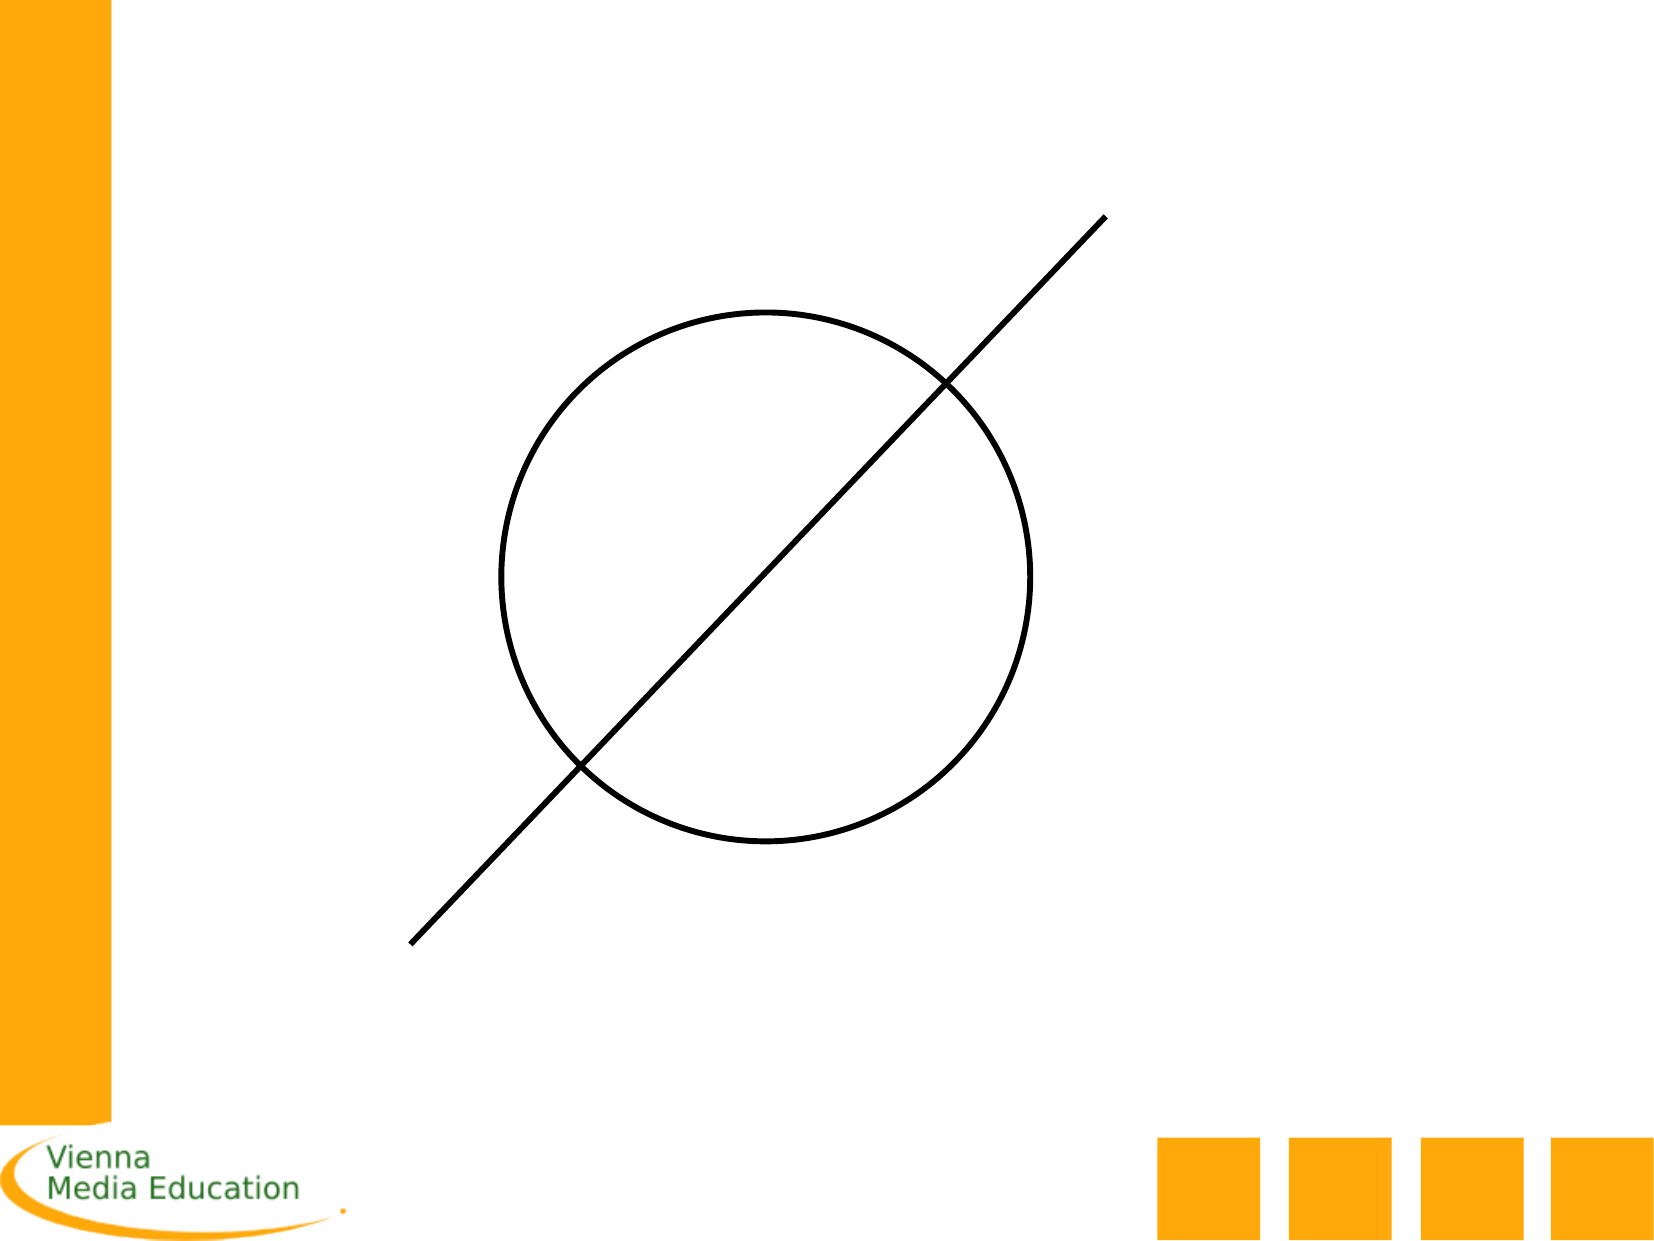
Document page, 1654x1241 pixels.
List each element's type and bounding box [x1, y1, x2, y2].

picture [0, 1114, 398, 1241]
